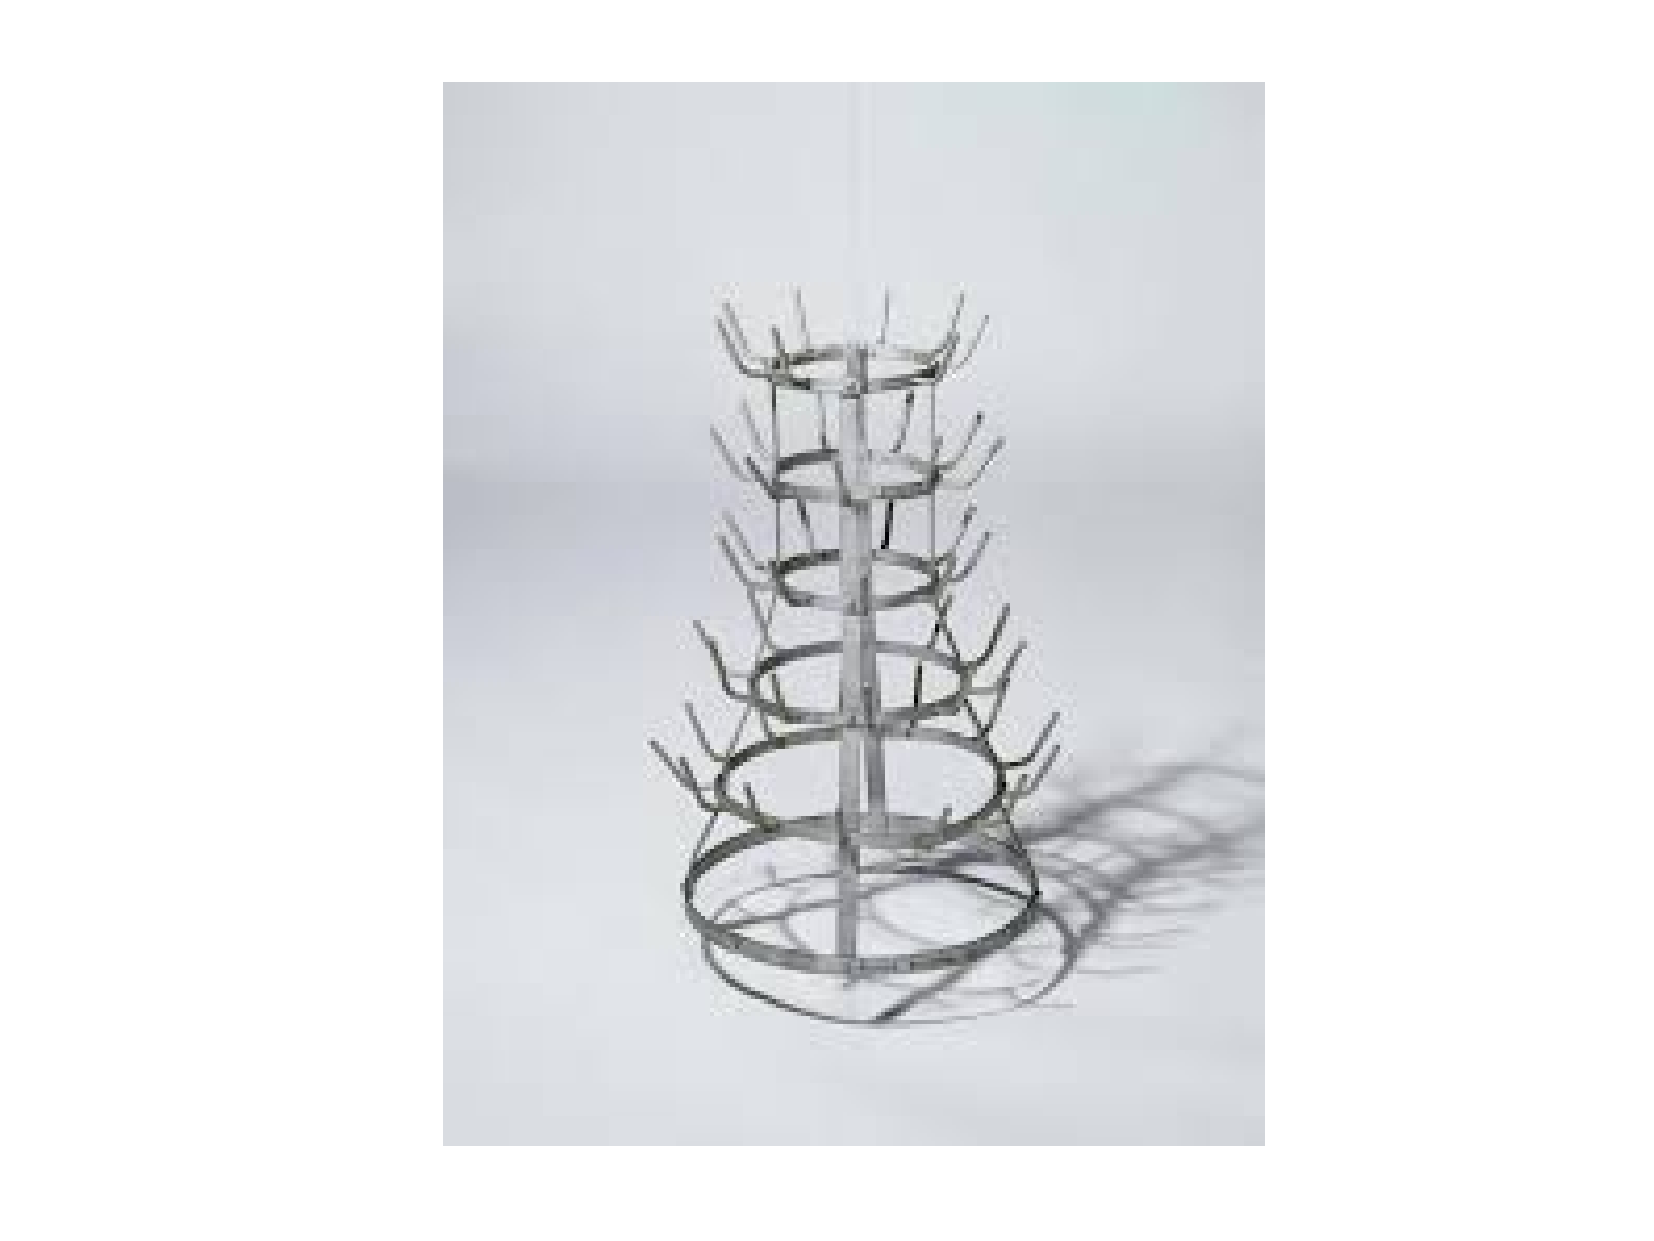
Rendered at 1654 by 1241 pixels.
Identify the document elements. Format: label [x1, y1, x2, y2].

picture [443, 82, 1265, 1146]
